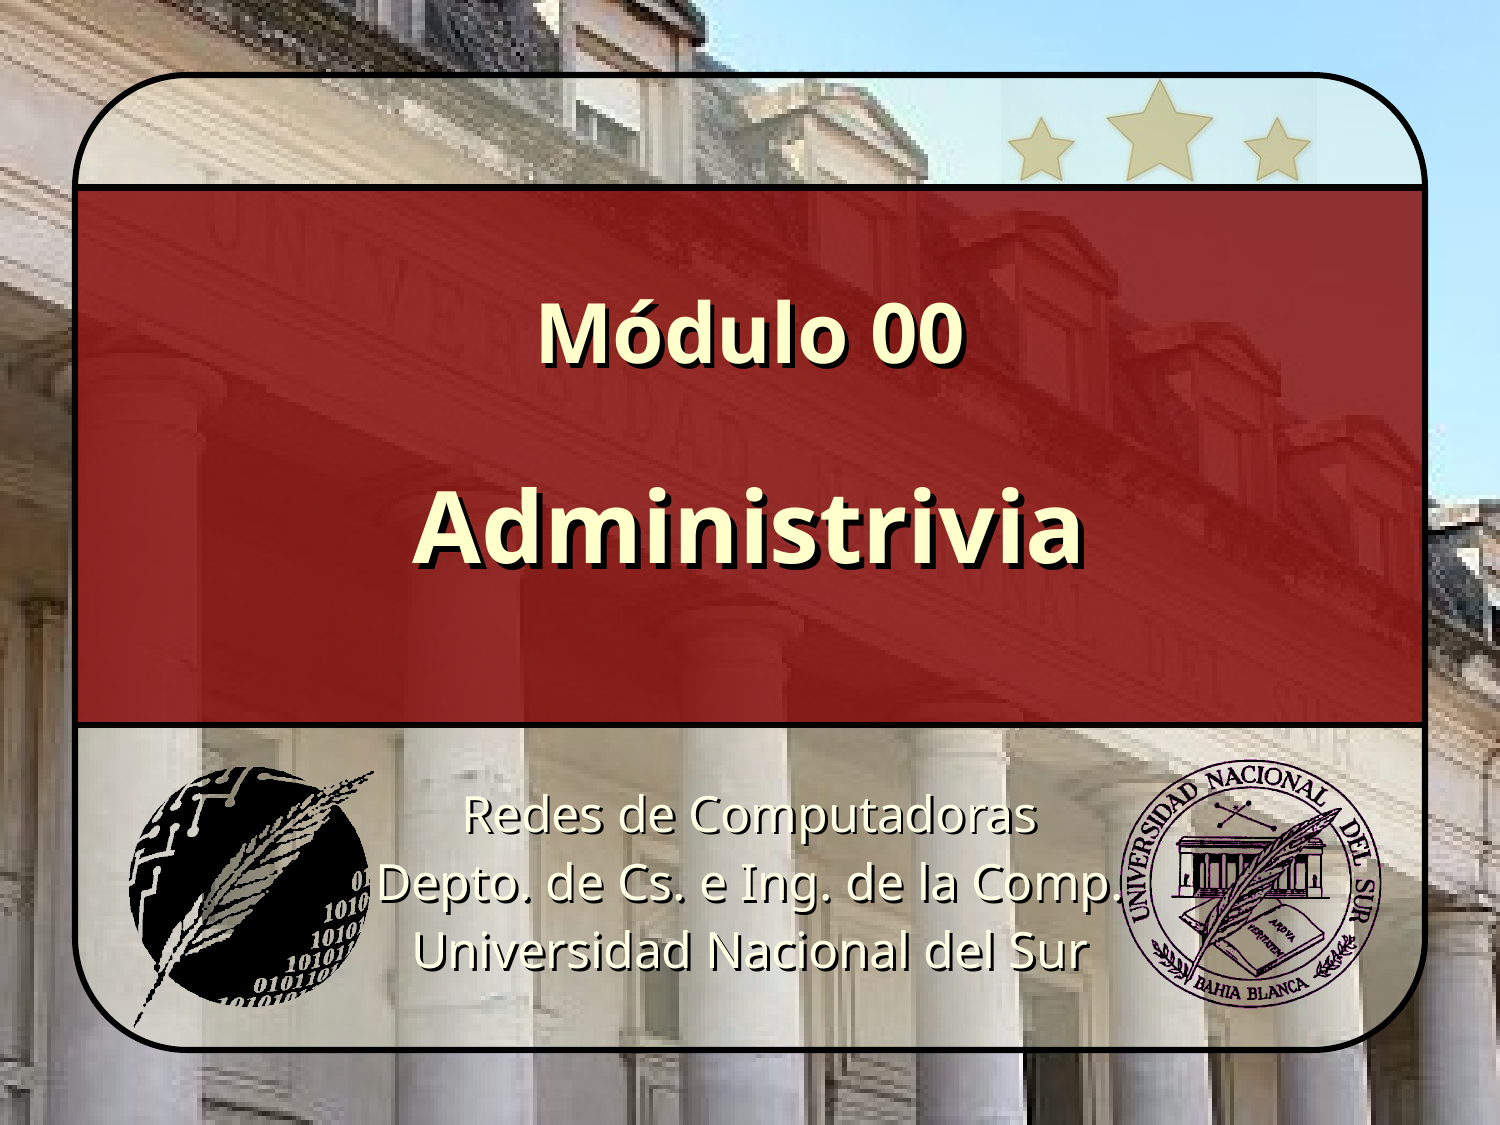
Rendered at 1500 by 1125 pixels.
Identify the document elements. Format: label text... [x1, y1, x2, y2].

title Módulo 00 Administrivia [128, 187, 1372, 726]
picture [0, 0, 1500, 1125]
